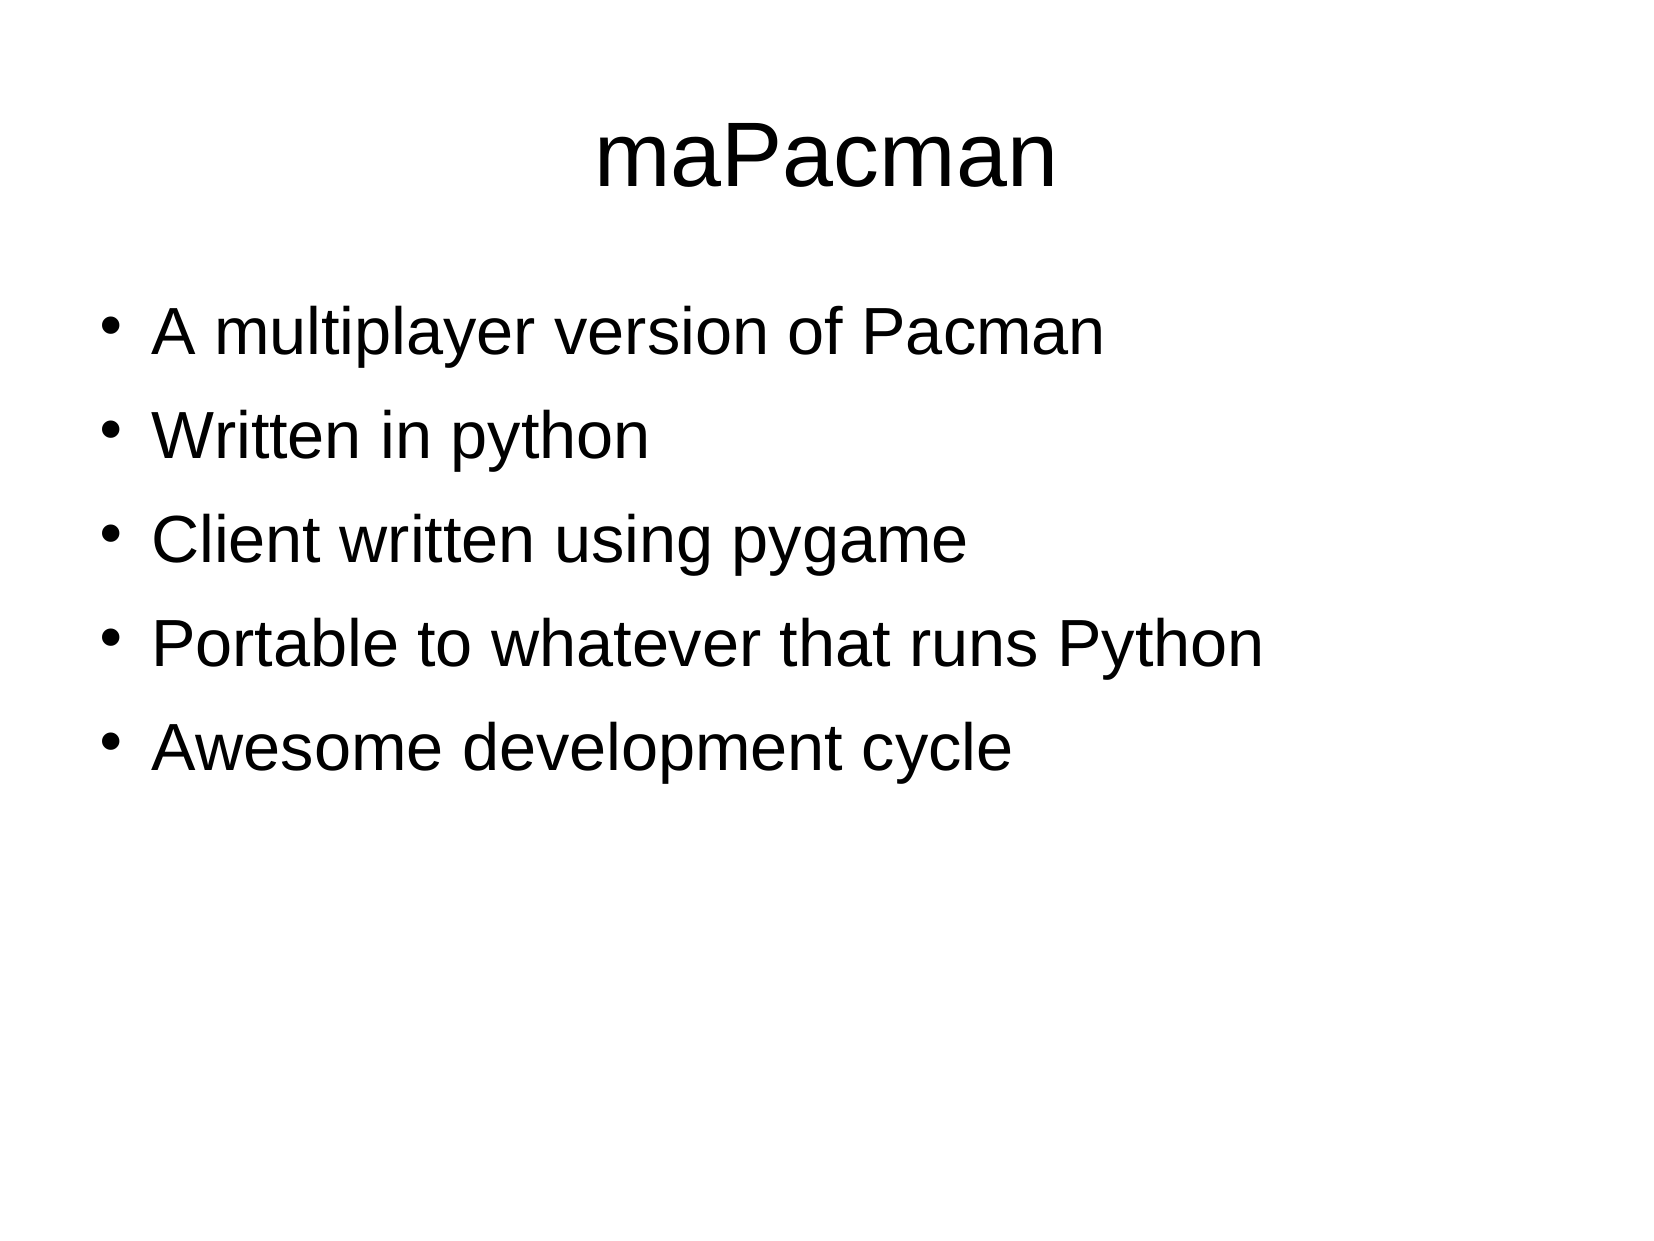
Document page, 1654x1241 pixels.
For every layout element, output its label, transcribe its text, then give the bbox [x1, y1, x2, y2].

title maPacman [82, 49, 1571, 257]
list A multiplayer version of Pacman Written in python Client written using pygame Portable to whatever that runs Python Awesome development cycle [82, 290, 1571, 1109]
